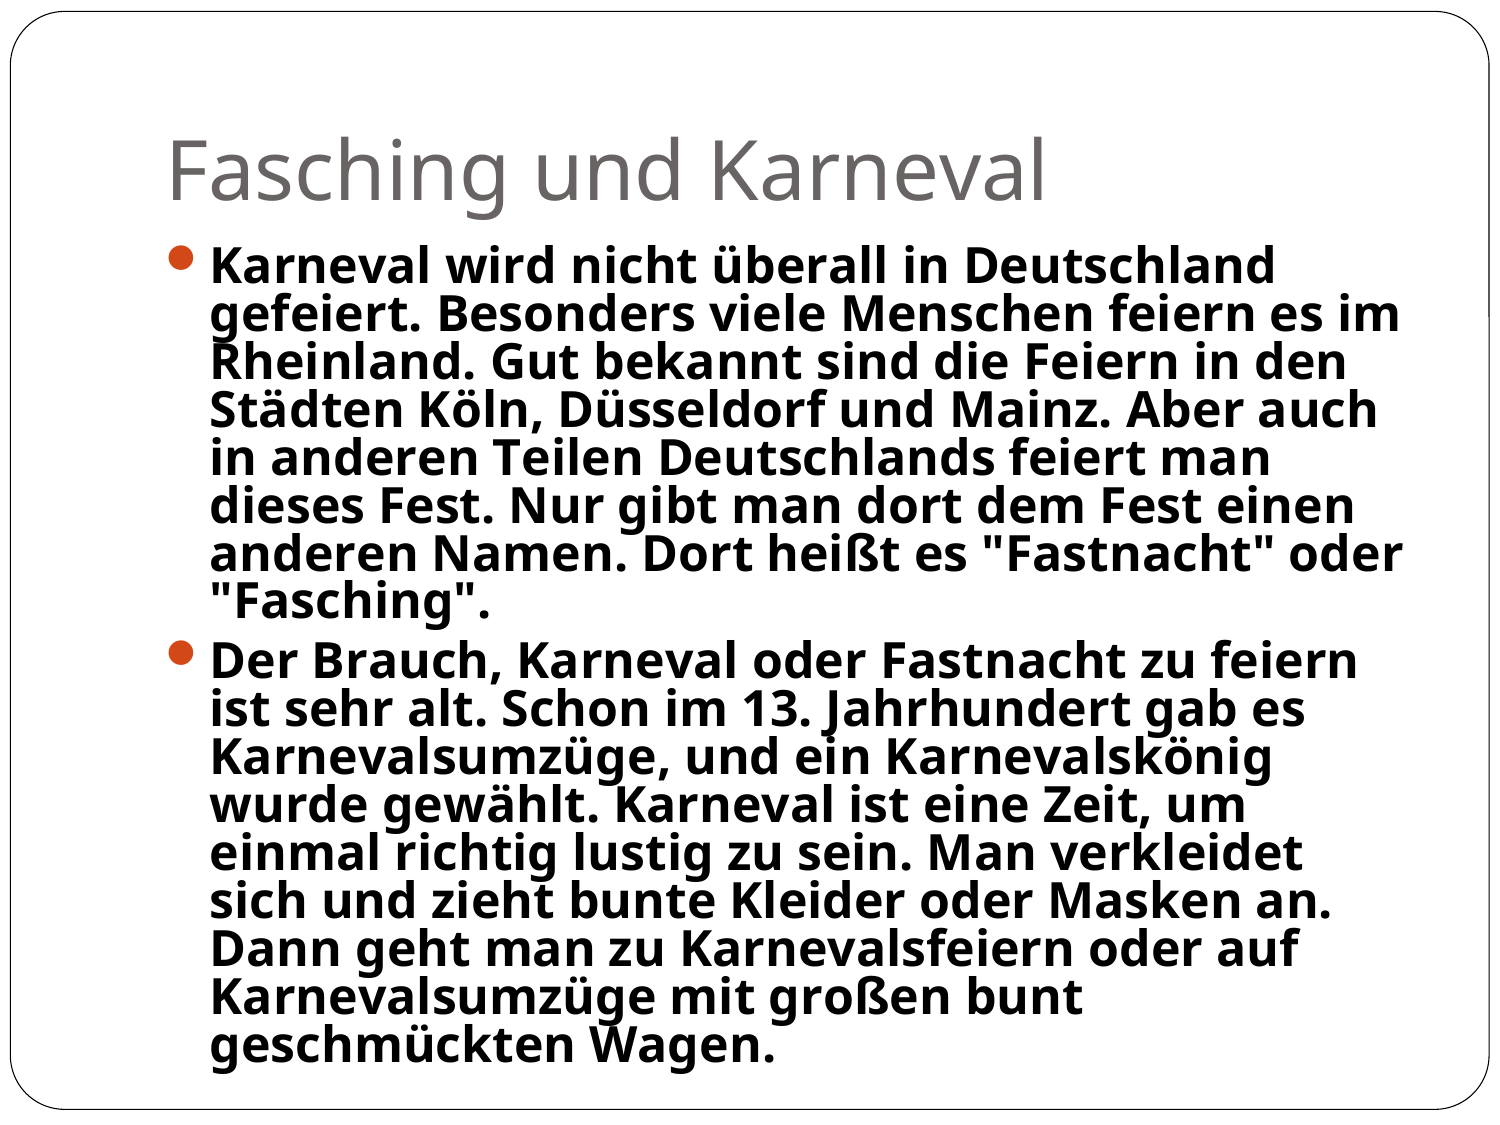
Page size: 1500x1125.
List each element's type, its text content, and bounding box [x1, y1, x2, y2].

title Fasching und Karneval [150, 44, 1426, 233]
list Karneval wird nicht überall in Deutschland gefeiert. Besonders viele Menschen feiern es im Rheinland. Gut bekannt sind die Feiern in den Städten Köln, Düsseldorf und Mainz. Aber auch in anderen Teilen Deutschlands feiert man dieses Fest. Nur gibt man dort dem Fest einen anderen Namen. Dort heißt es "Fastnacht" oder "Fasching". Der Brauch, Karneval oder Fastnacht zu feiern ist sehr alt. Schon im 13. Jahrhundert gab es Karnevalsumzüge, und ein Karnevalskönig wurde gewählt. Karneval ist eine Zeit, um einmal richtig lustig zu sein. Man verkleidet sich und zieht bunte Kleider oder Masken an. Dann geht man zu Karnevalsfeiern oder auf Karnevalsumzüge mit großen bunt geschmückten Wagen. [150, 237, 1426, 988]
